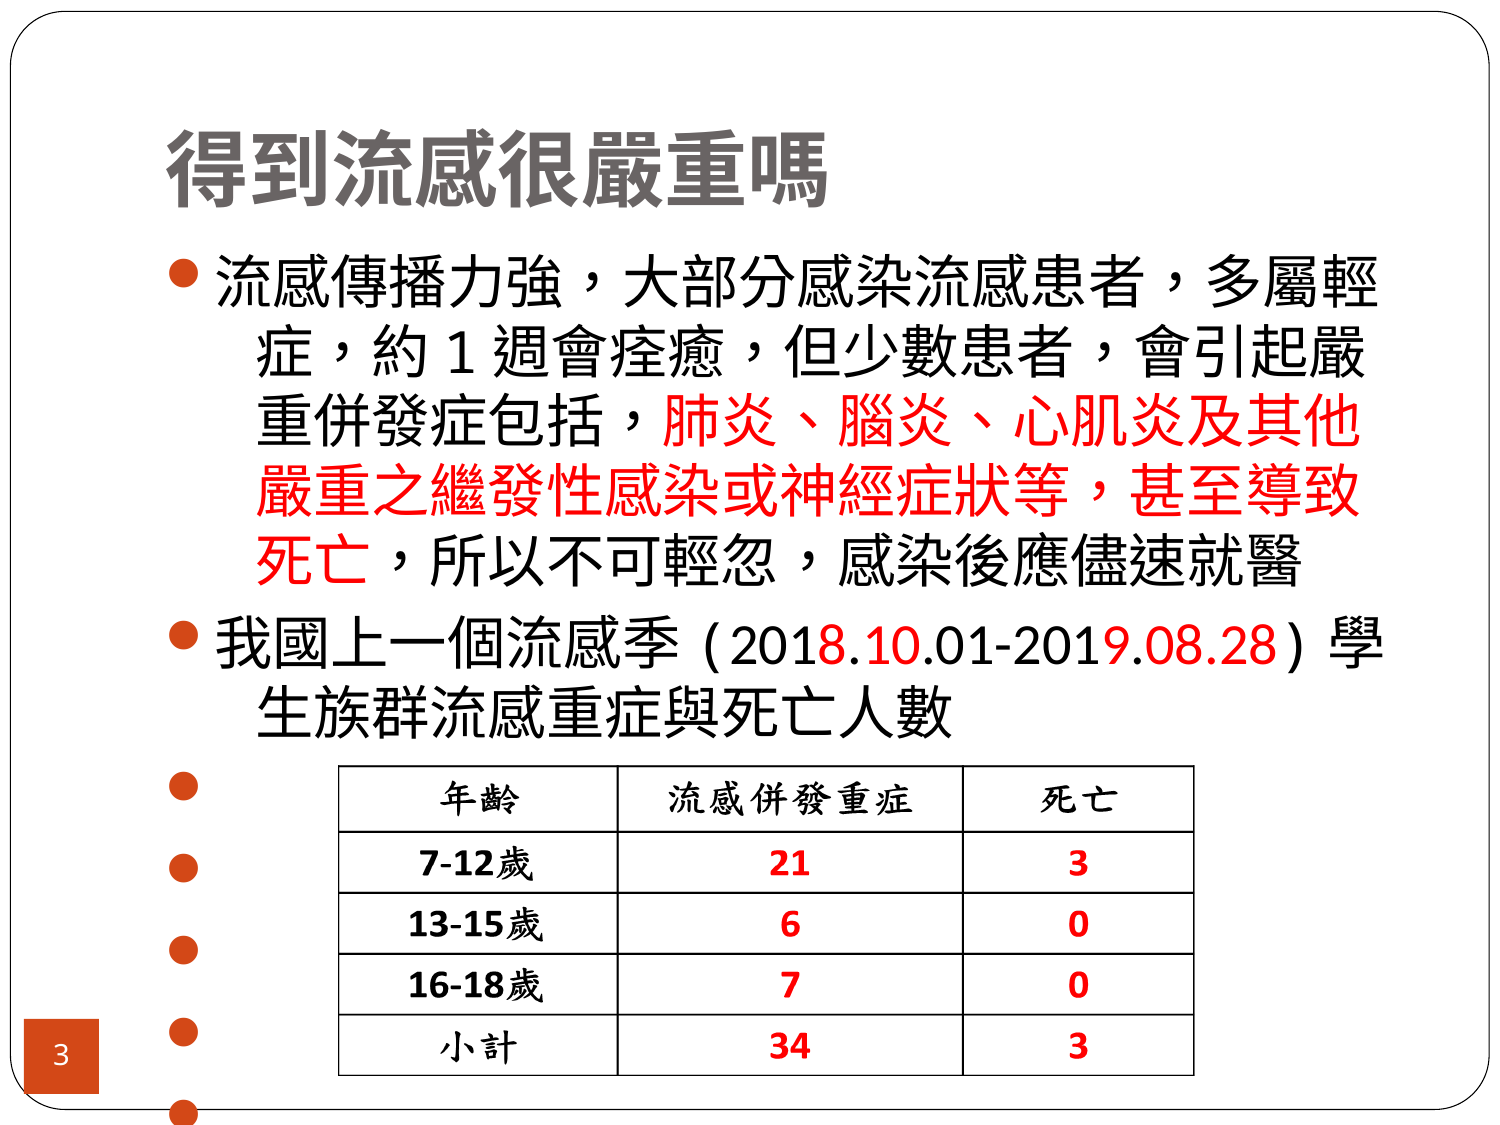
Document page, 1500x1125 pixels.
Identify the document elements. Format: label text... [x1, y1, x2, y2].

list 流感傳播力強，大部分感染流感患者，多屬輕症，約1週會痊癒，但少數患者，會引起嚴重併發症包括，肺炎、腦炎、心肌炎及其他嚴重之繼發性感染或神經症狀等，甚至導致死亡，所以不可輕忽，感染後應儘速就醫 我國上一個流感季(2018.10.01-2019.08.28)學生族群流感重症與死亡人數 [150, 237, 1426, 988]
picture [338, 761, 1195, 1091]
text_box [23, 1018, 99, 1094]
title 得到流感很嚴重嗎 [150, 45, 1426, 233]
